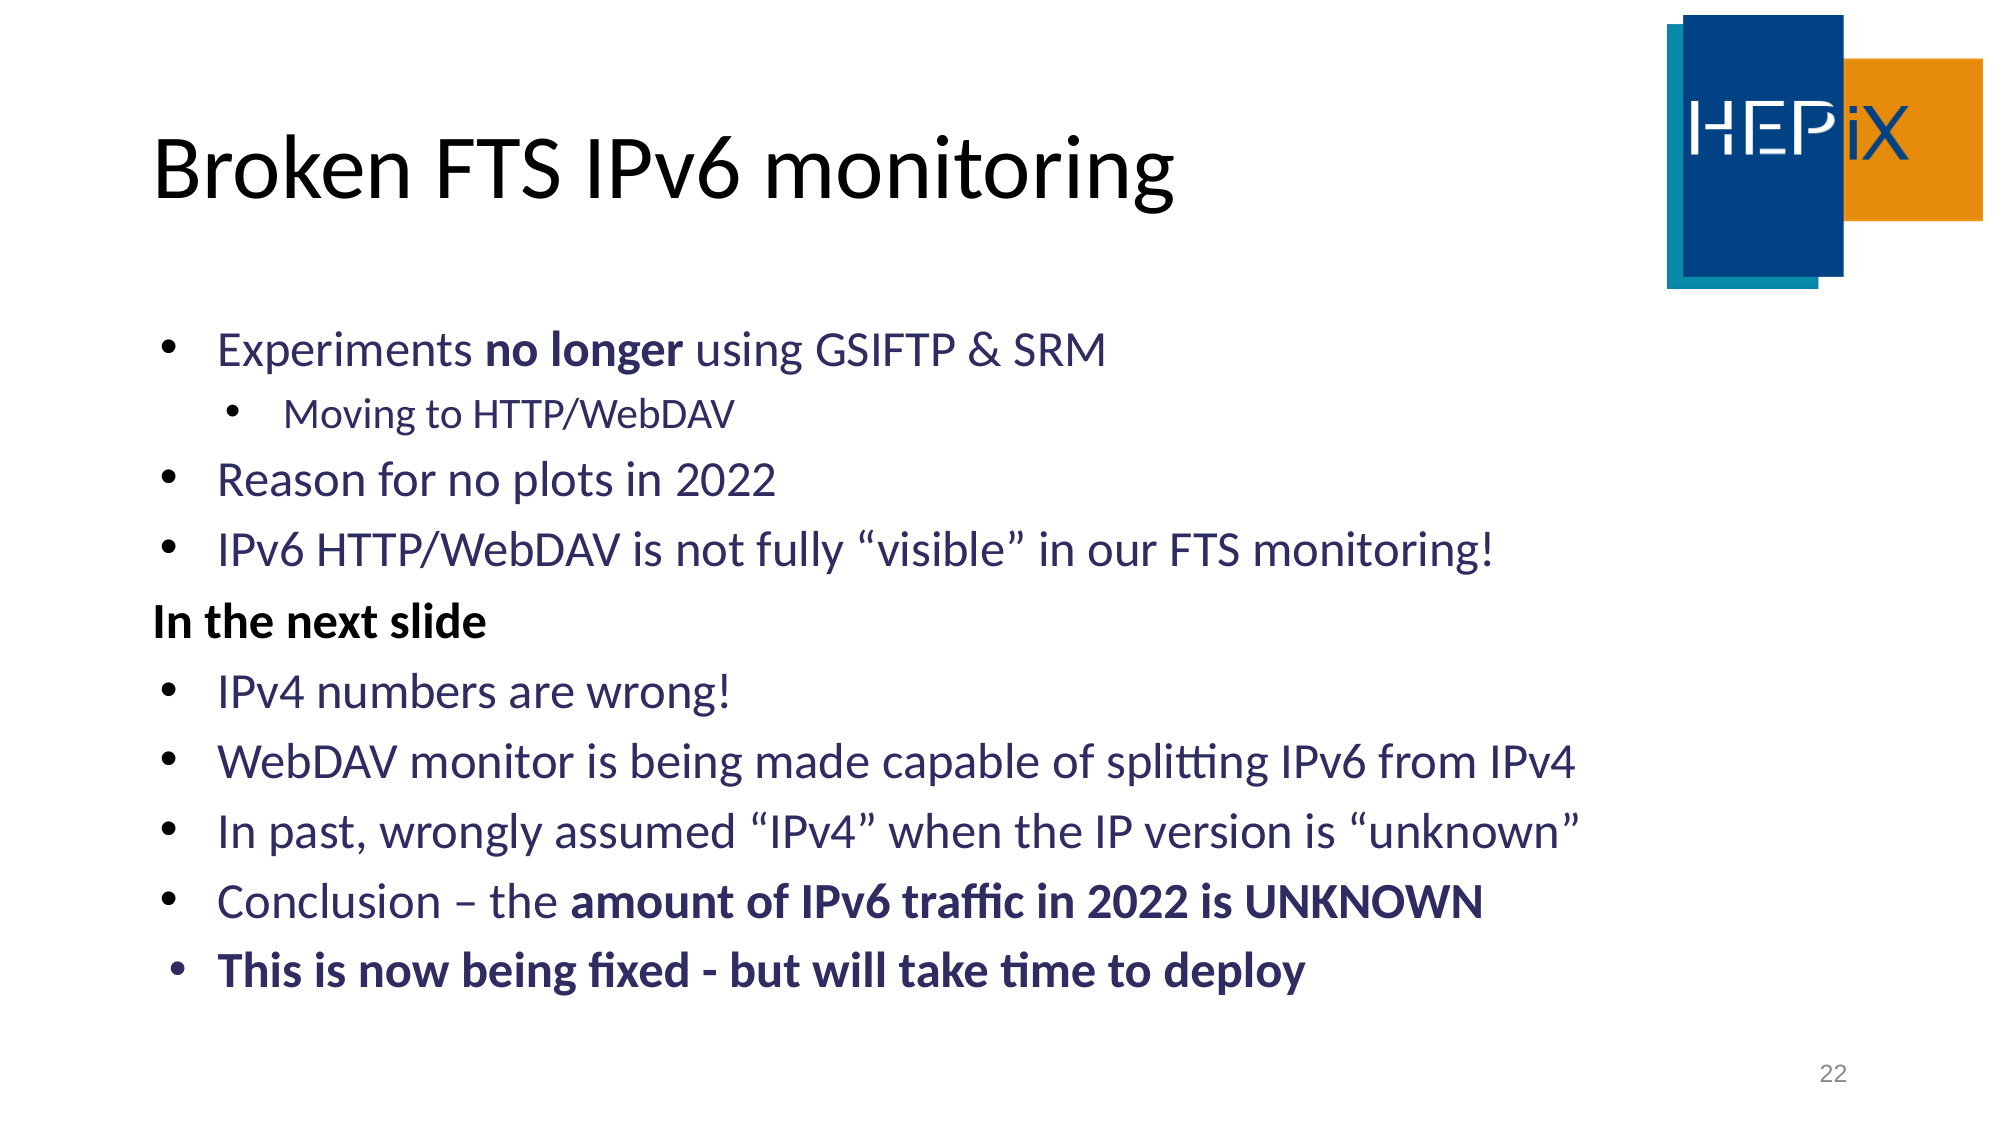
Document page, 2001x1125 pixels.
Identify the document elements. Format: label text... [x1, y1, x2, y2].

picture [1667, 15, 1983, 289]
slide_number <number> [1412, 1042, 1863, 1103]
title Broken FTS IPv6 monitoring [137, 59, 1863, 278]
list Experiments no longer using GSIFTP & SRM Moving to HTTP/WebDAV Reason for no plots in 2022 IPv6 HTTP/WebDAV is not fully “visible” in our FTS monitoring! In the next slide IPv4 numbers are wrong! WebDAV monitor is being made capable of splitting IPv6 from IPv4 In past, wrongly assumed “IPv4” when the IP version is “unknown” Conclusion – the amount of IPv6 traffic in 2022 is UNKNOWN This is now being fixed - but will take time to deploy [137, 299, 1863, 1014]
